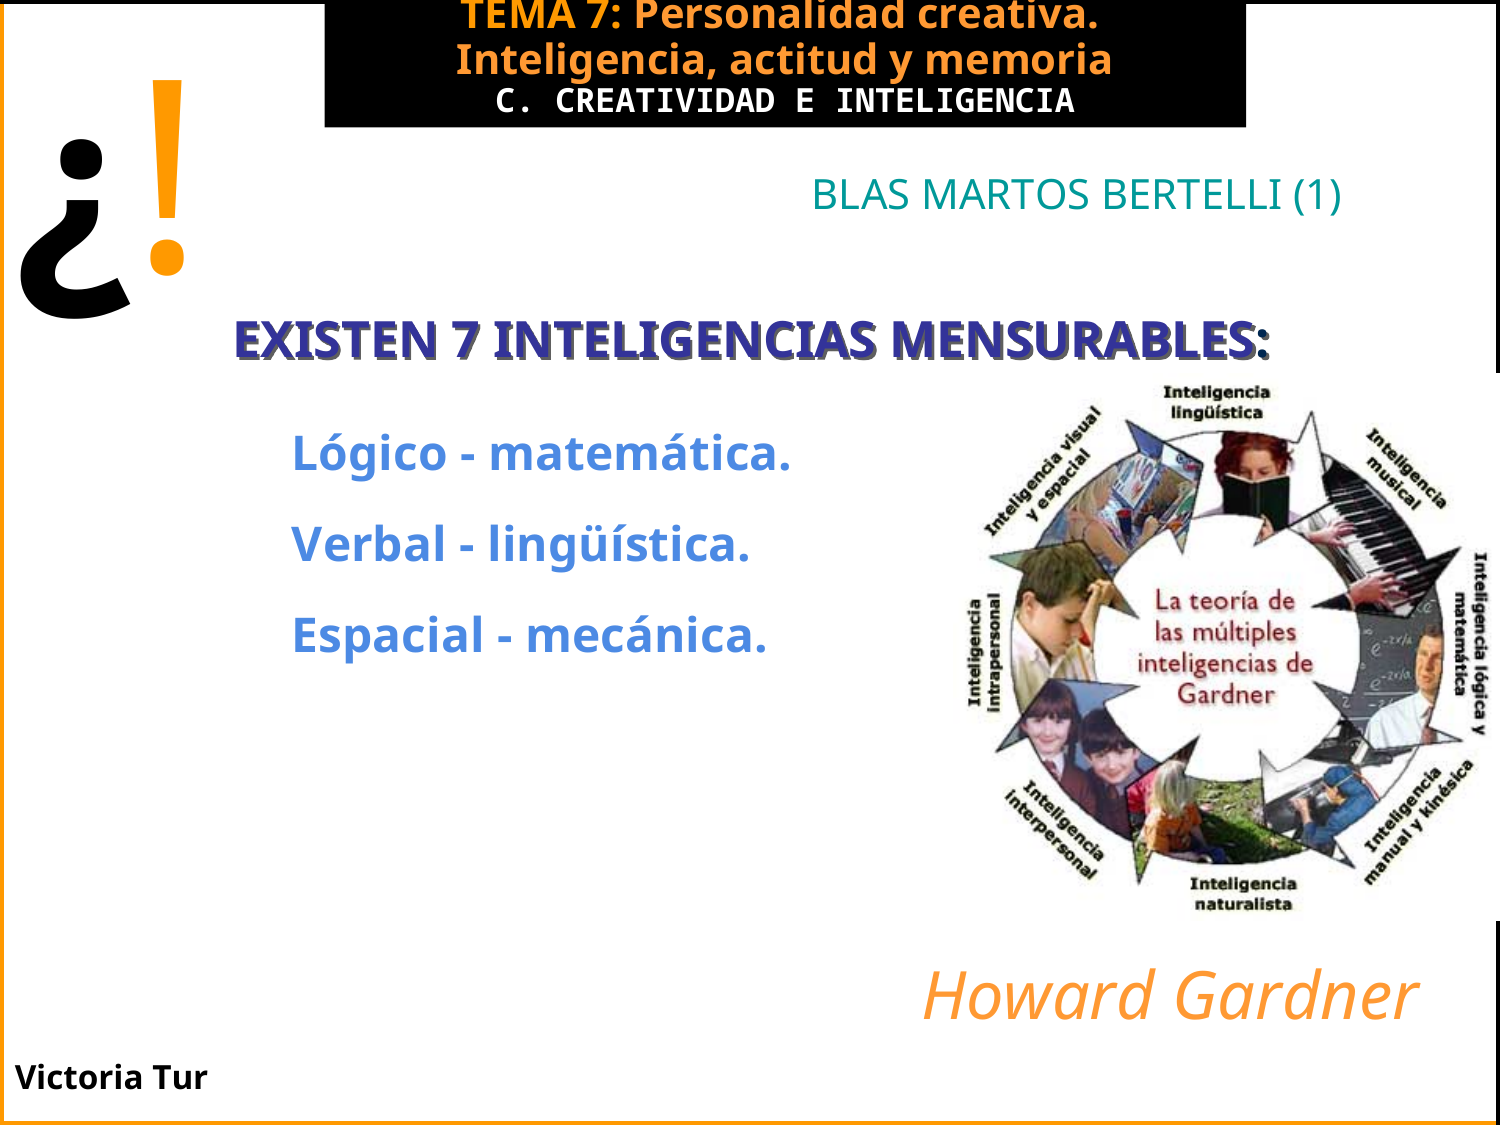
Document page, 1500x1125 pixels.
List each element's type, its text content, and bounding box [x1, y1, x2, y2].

text_box EXISTEN 7 INTELIGENCIAS MENSURABLES: [218, 298, 1400, 379]
text_box BLAS MARTOS BERTELLI (1) [797, 157, 1449, 230]
text_box Howard Gardner [906, 940, 1435, 1047]
picture [953, 373, 1500, 921]
text_box Lógico - matemática. Verbal - lingüística. Espacial - mecánica. [277, 385, 953, 617]
